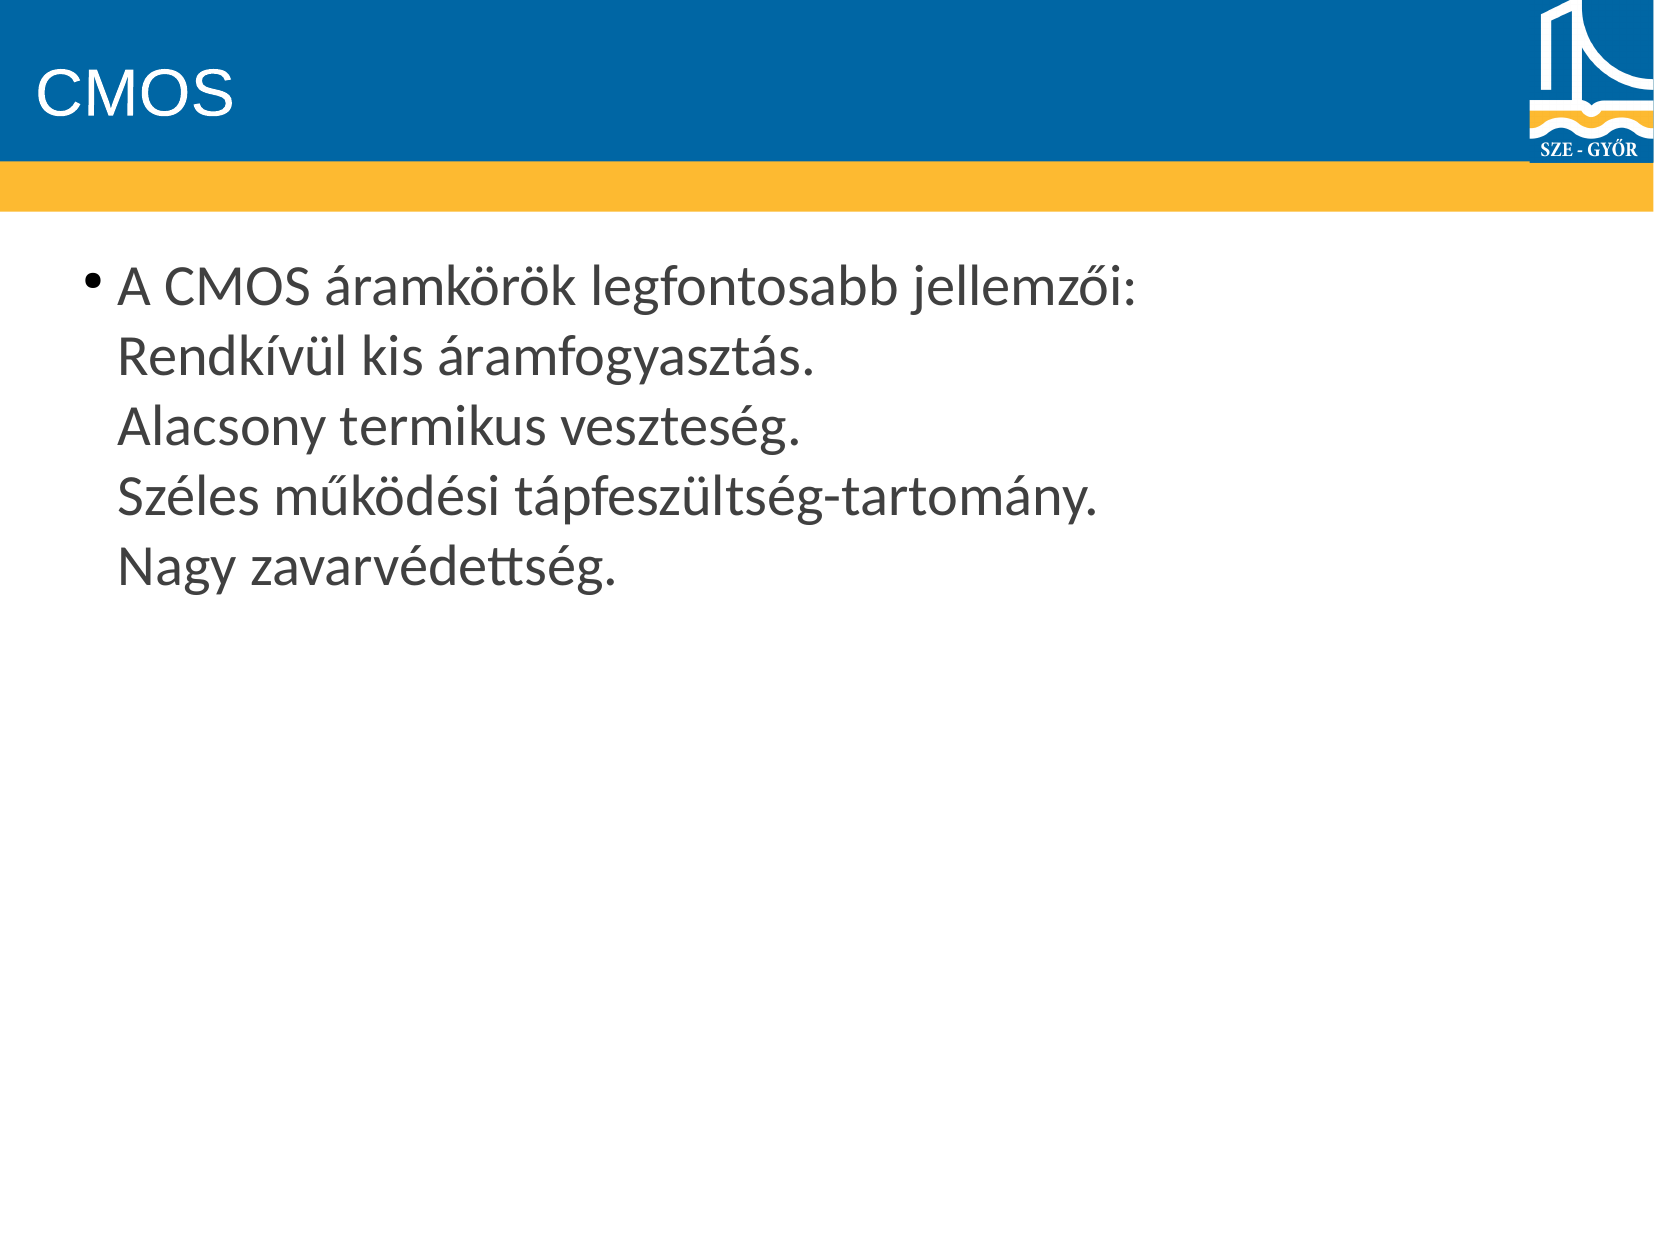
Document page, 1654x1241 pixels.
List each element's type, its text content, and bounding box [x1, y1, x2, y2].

text_box A CMOS áramkörök legfontosabb jellemzői: Rendkívül kis áramfogyasztás. Alacsony termikus veszteség. Széles működési tápfeszültség-tartomány. Nagy zavarvédettség. [82, 247, 1571, 1198]
text_box CMOS [34, 48, 1524, 144]
picture [1529, 0, 1654, 163]
